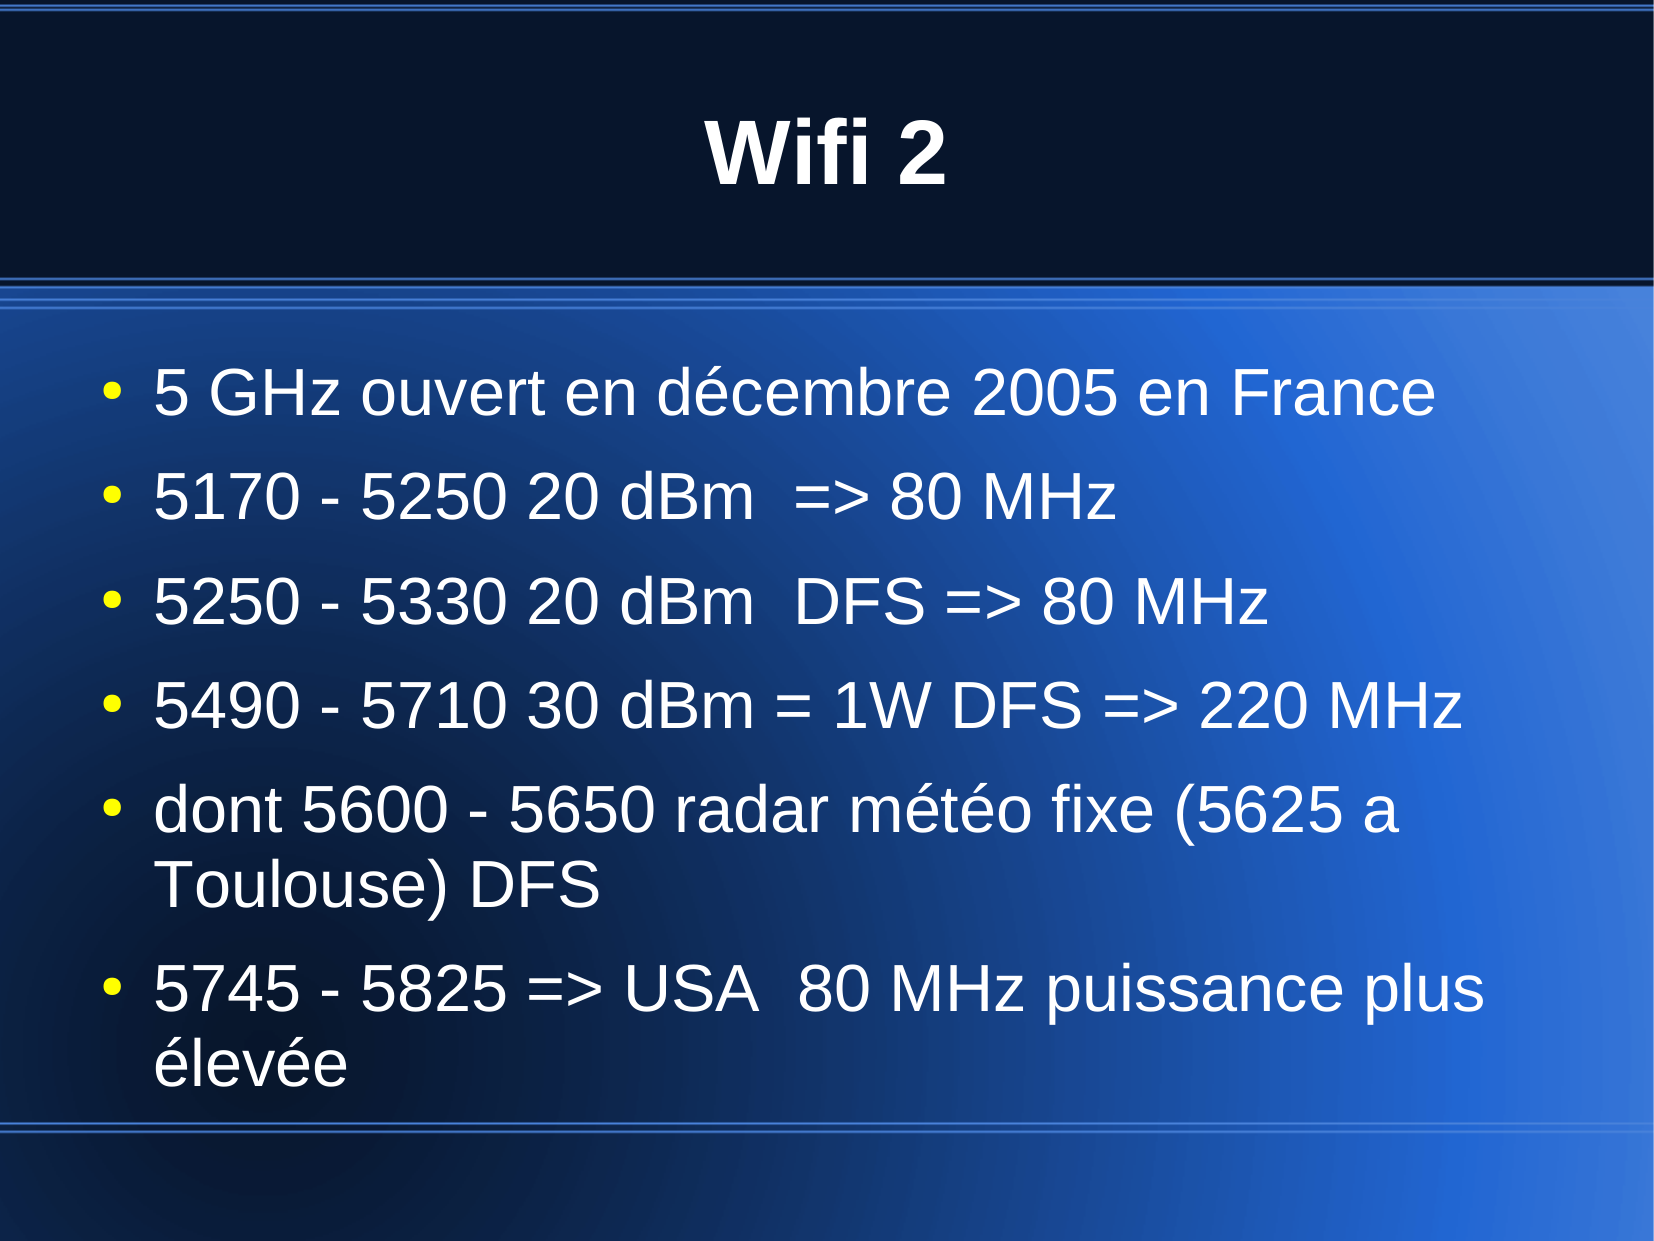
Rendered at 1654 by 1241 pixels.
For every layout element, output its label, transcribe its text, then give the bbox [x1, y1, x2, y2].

picture [0, 0, 1654, 1241]
title Wifi 2 [82, 56, 1571, 250]
list 5 GHz ouvert en décembre 2005 en France 5170 - 5250 20 dBm => 80 MHz 5250 - 5330 20 dBm DFS => 80 MHz 5490 - 5710 30 dBm = 1W DFS => 220 MHz dont 5600 - 5650 radar météo fixe (5625 a Toulouse) DFS 5745 - 5825 => USA 80 MHz puissance plus élevée [82, 355, 1571, 1159]
